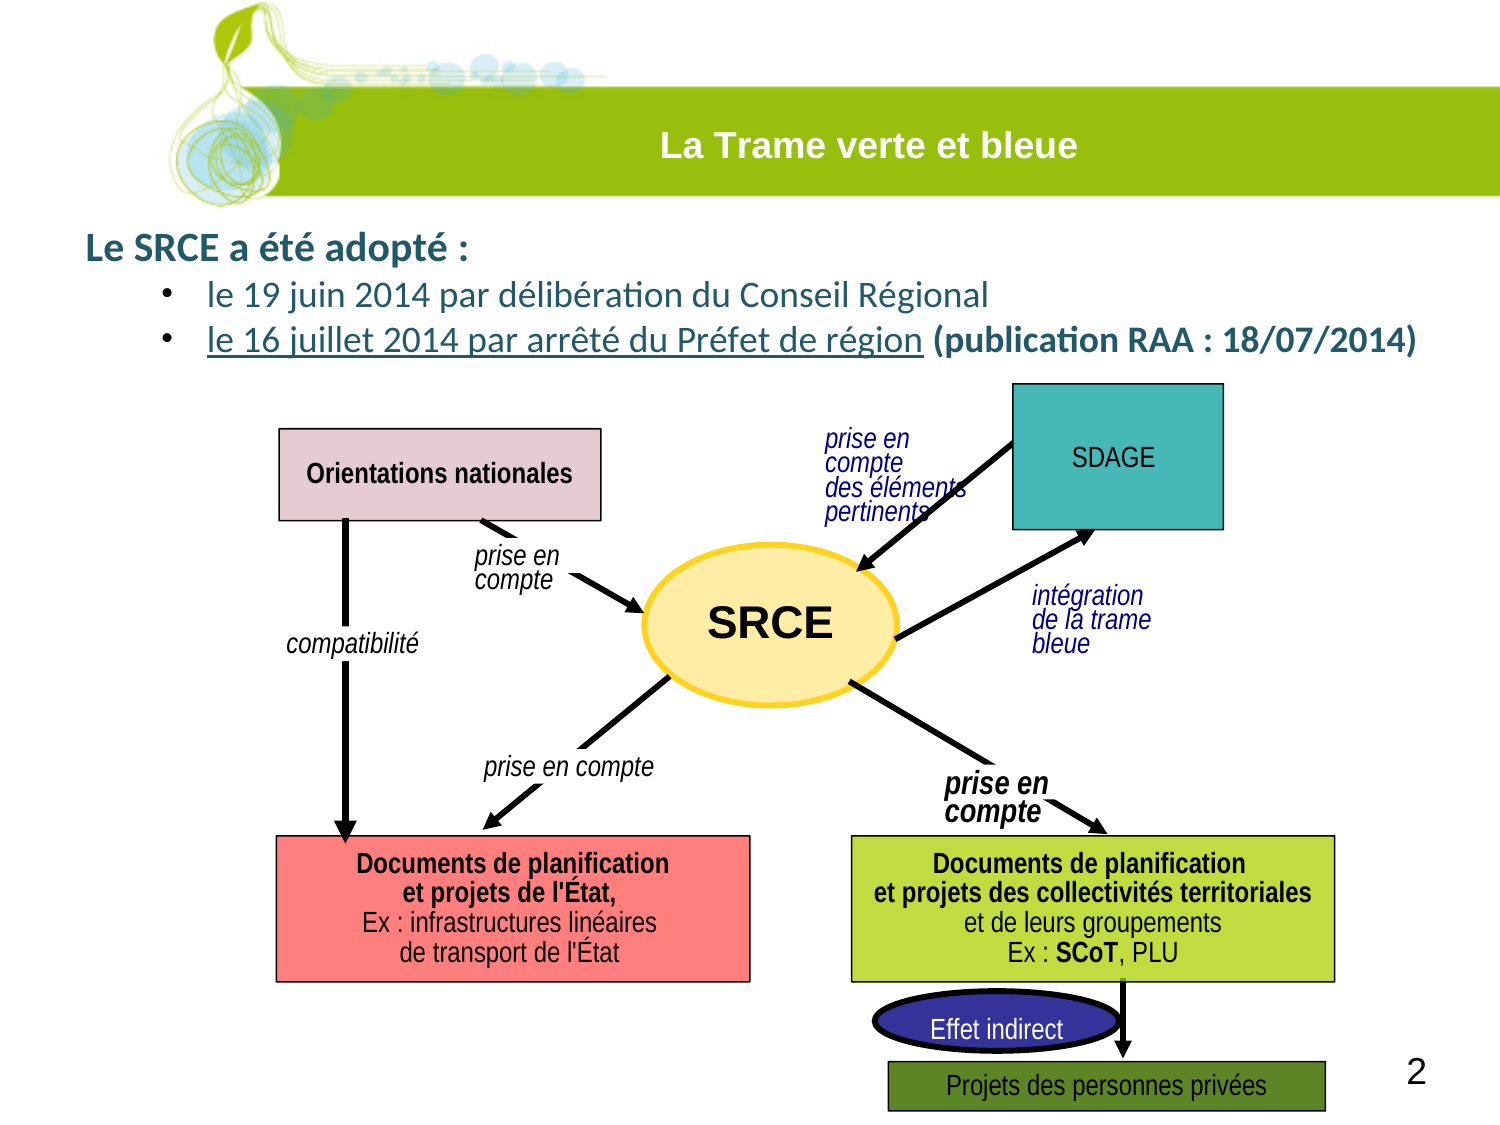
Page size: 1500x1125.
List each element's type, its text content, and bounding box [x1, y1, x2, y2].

text_box prise en compte [460, 538, 645, 573]
text_box compatibilité [271, 626, 460, 662]
text_box Documents de planification et projets de l'État, Ex : infrastructures linéaires de transport de l'État [276, 835, 750, 982]
text_box SDAGE [1012, 383, 1224, 530]
text_box Le SRCE a été adopté : le 19 juin 2014 par délibération du Conseil Régional le 16 juillet 2014 par arrêté du Préfet de région (publication RAA : 18/07/2014) [70, 212, 1477, 378]
text_box prise en compte des éléments pertinents [810, 421, 995, 503]
text_box prise en compte des éléments pertinents [946, 463, 995, 503]
text_box SRCE [644, 544, 897, 706]
text_box <numéro> [1391, 1039, 1471, 1101]
text_box Documents de planification et projets des collectivités territoriales et de leurs groupements Ex : SCoT, PLU [851, 835, 1335, 982]
picture [0, 0, 1500, 207]
text_box prise en compte [469, 749, 678, 784]
text_box Projets des personnes privées [888, 1061, 1326, 1111]
text_box intégration de la trame bleue [1017, 578, 1179, 659]
text_box Effet indirect [874, 991, 1120, 1051]
text_box La Trame verte et bleue [312, 90, 1426, 197]
text_box prise en compte [929, 764, 1128, 800]
text_box Orientations nationales [279, 428, 601, 521]
